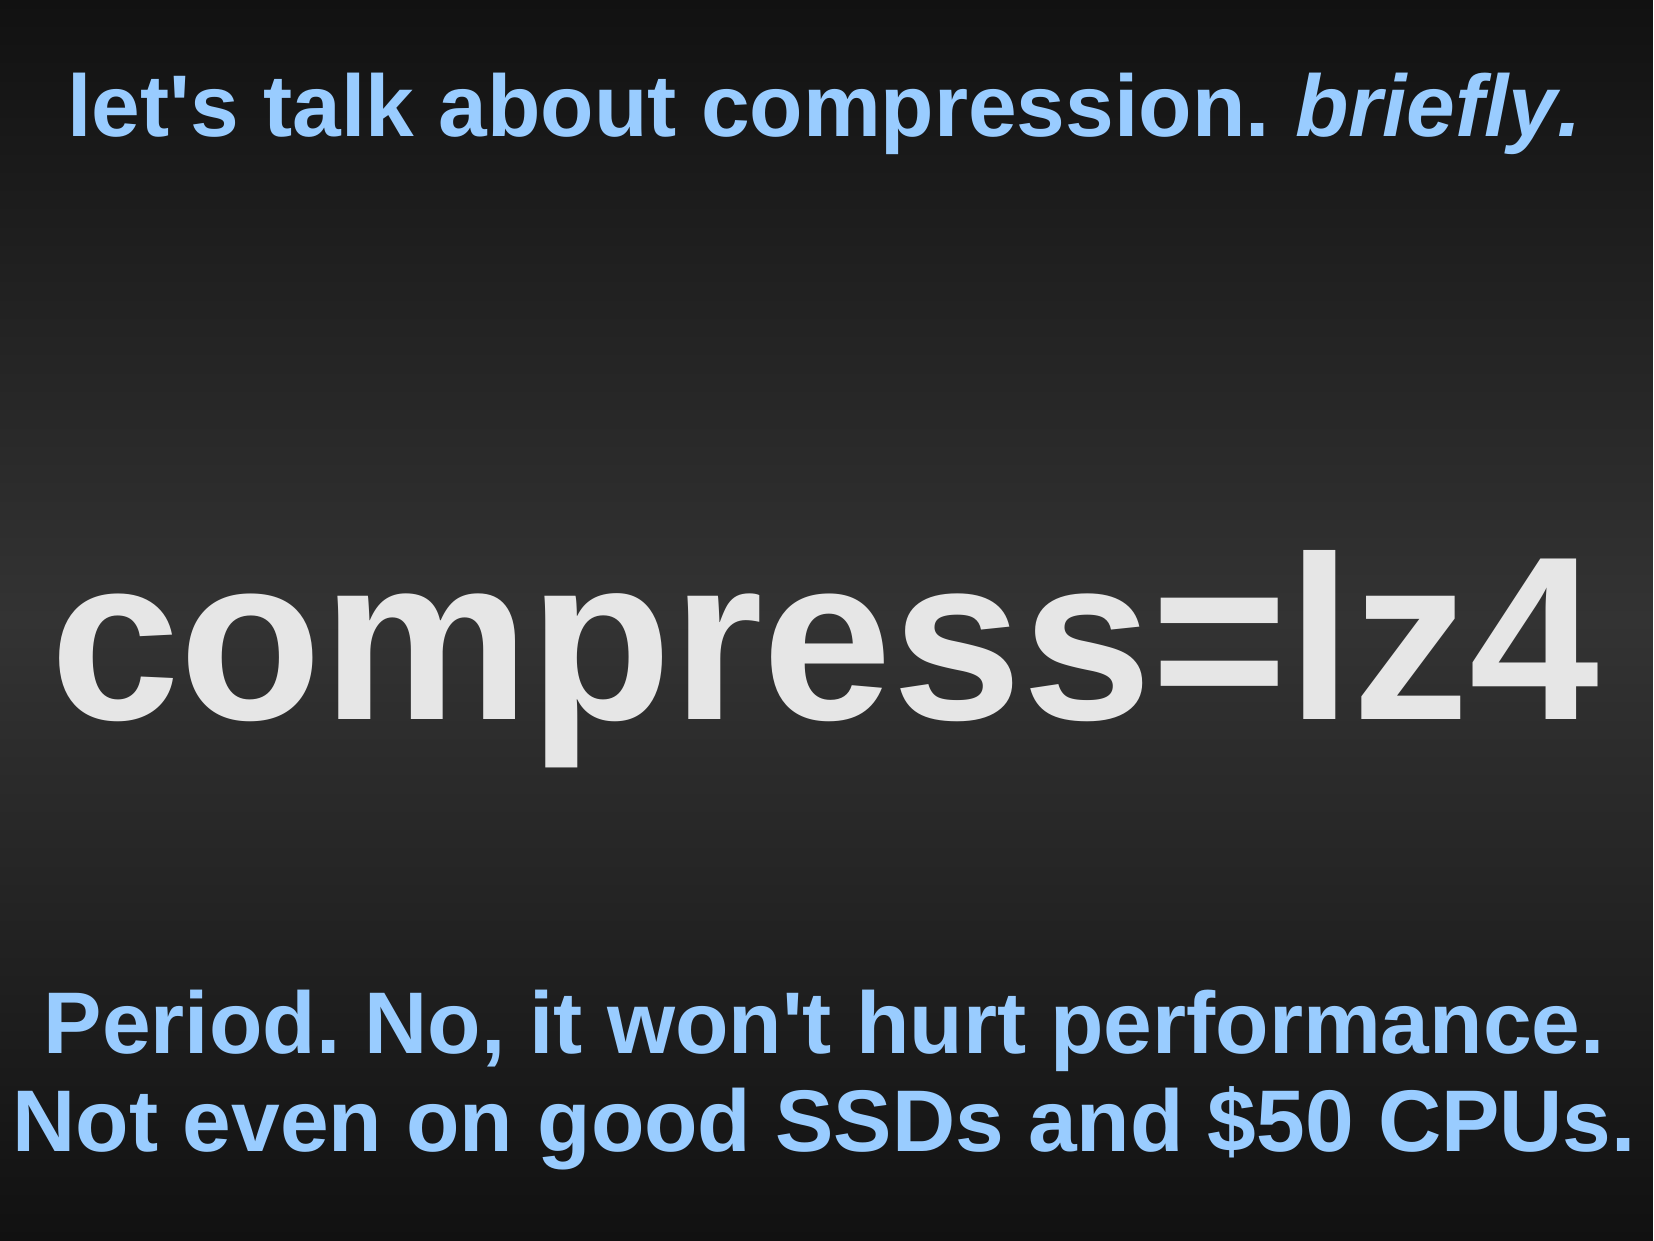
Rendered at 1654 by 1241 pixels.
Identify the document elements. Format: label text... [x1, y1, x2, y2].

title compress=lz4 Period. No, it won't hurt performance. Not even on good SSDs and $50 CPUs. [0, 270, 1651, 1241]
title let's talk about compression. briefly. [0, 2, 1651, 211]
